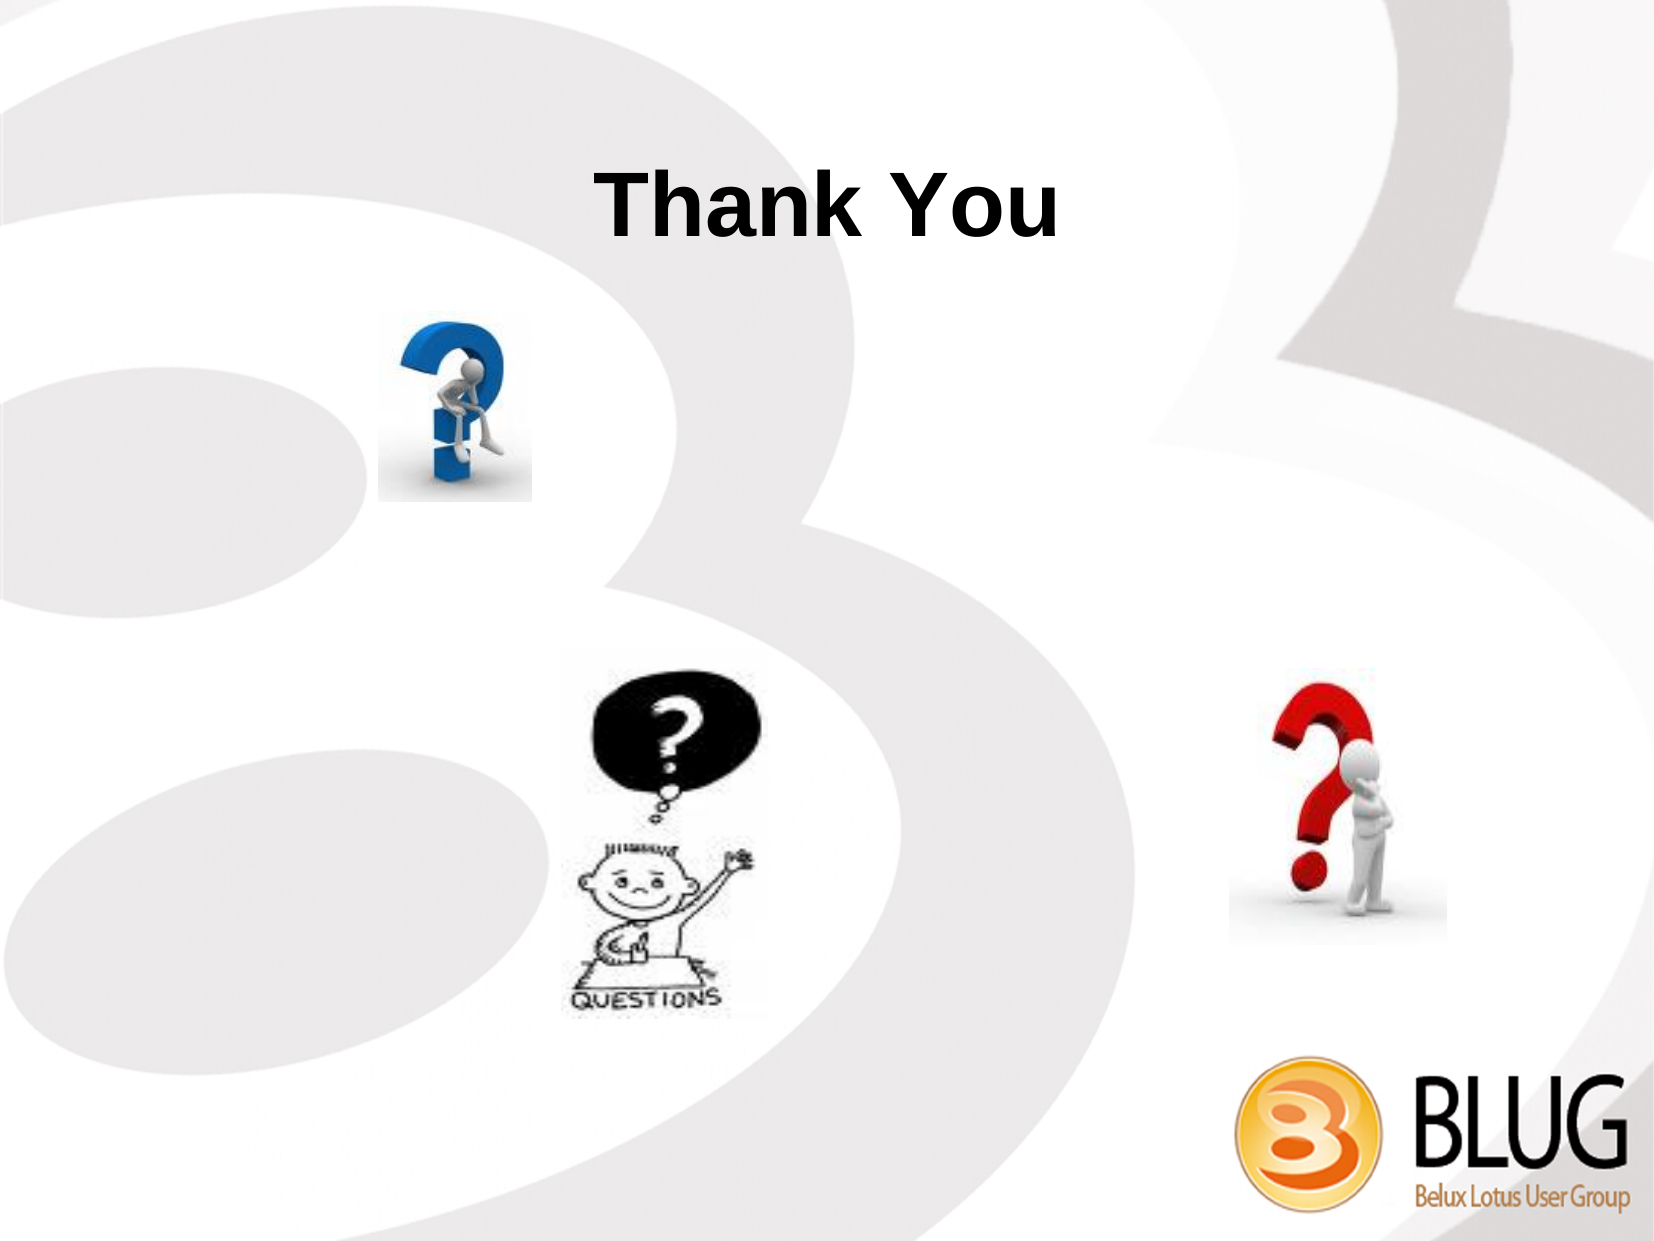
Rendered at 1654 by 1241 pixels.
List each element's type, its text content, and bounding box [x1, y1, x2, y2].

picture [0, 0, 1654, 1241]
title Thank You [121, 102, 1534, 310]
